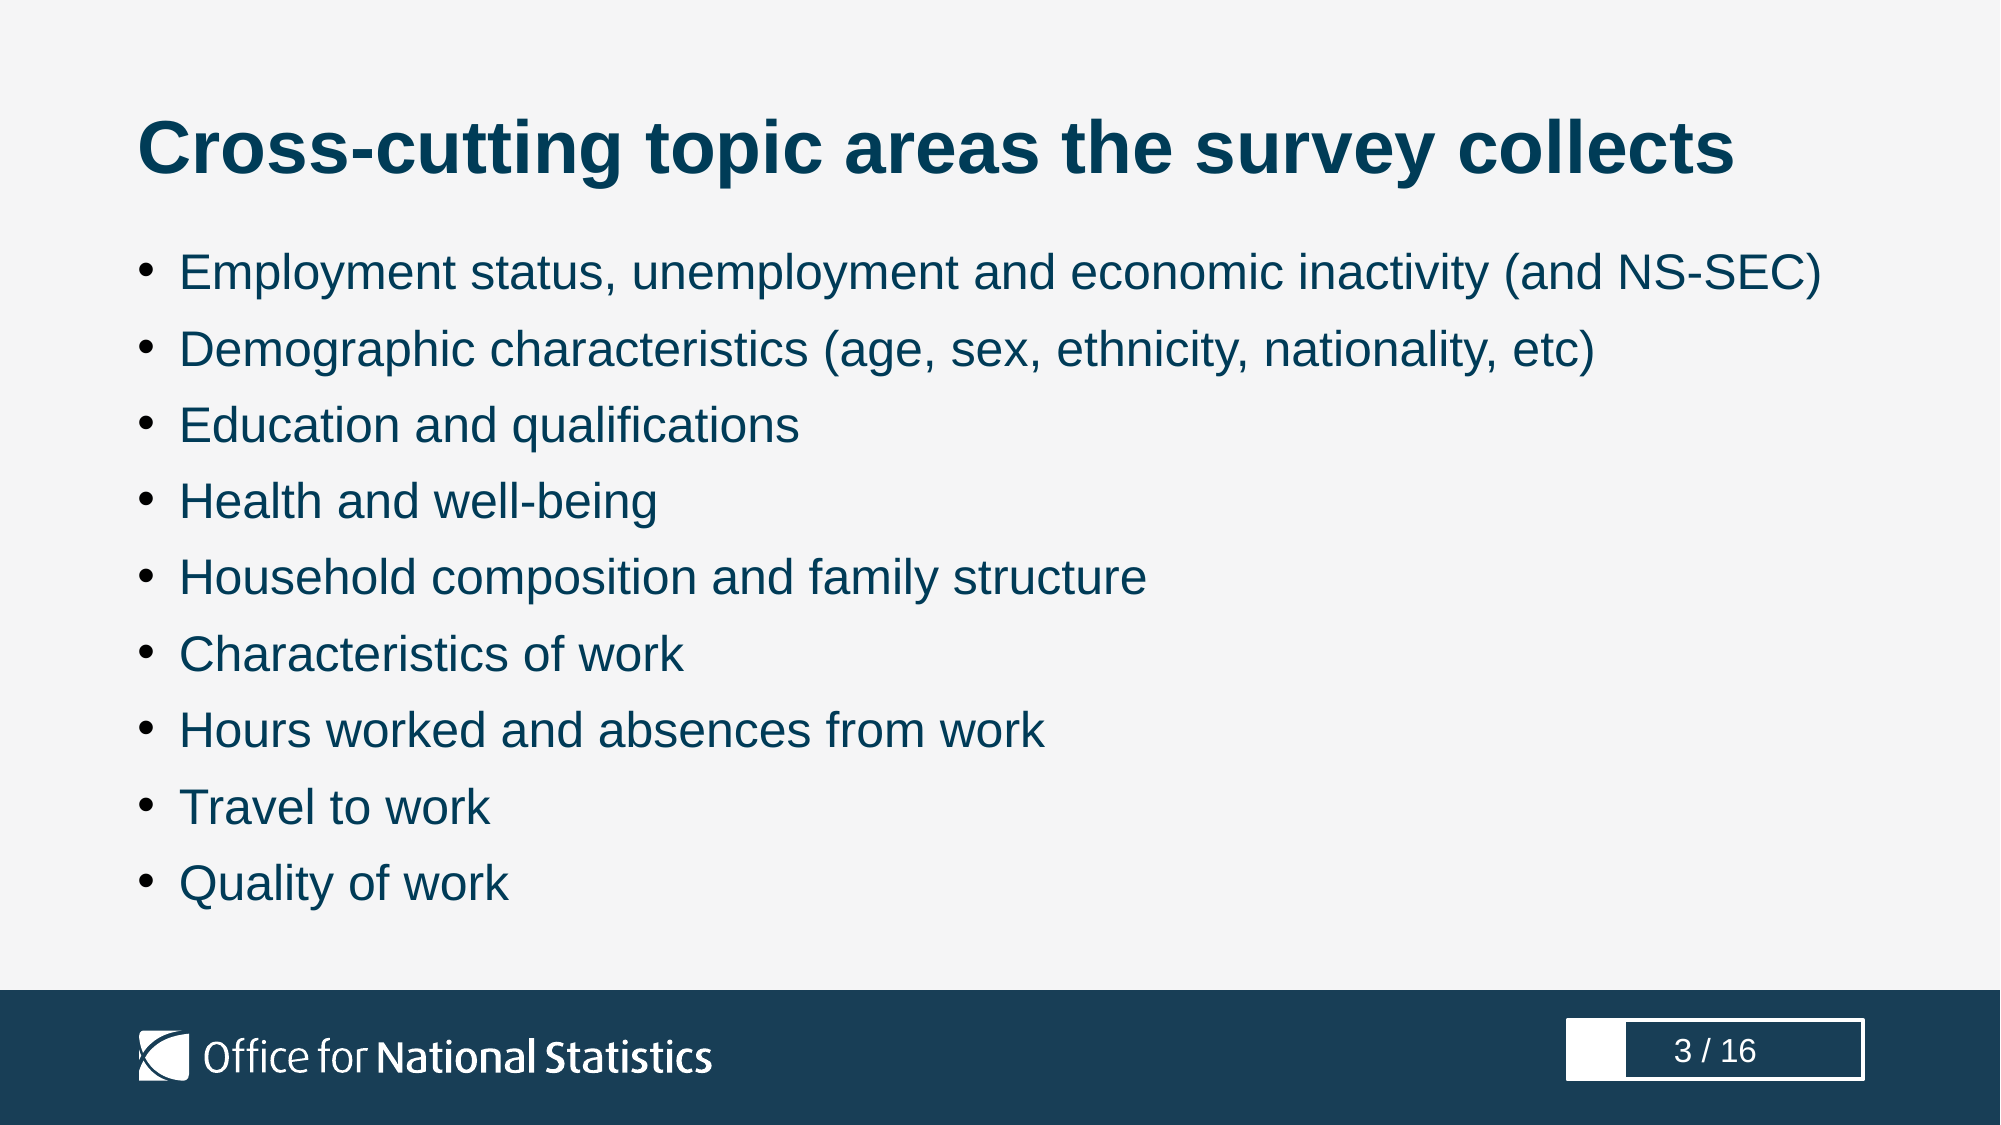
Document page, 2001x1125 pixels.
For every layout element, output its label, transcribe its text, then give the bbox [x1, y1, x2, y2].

list Employment status, unemployment and economic inactivity (and NS-SEC) Demographic characteristics (age, sex, ethnicity, nationality, etc) Education and qualifications Health and well-being Household composition and family structure Characteristics of work Hours worked and absences from work Travel to work Quality of work [137, 233, 1863, 913]
text_box 3 / 16 [1568, 1020, 1863, 1079]
title Cross-cutting topic areas the survey collects [137, 105, 1863, 192]
